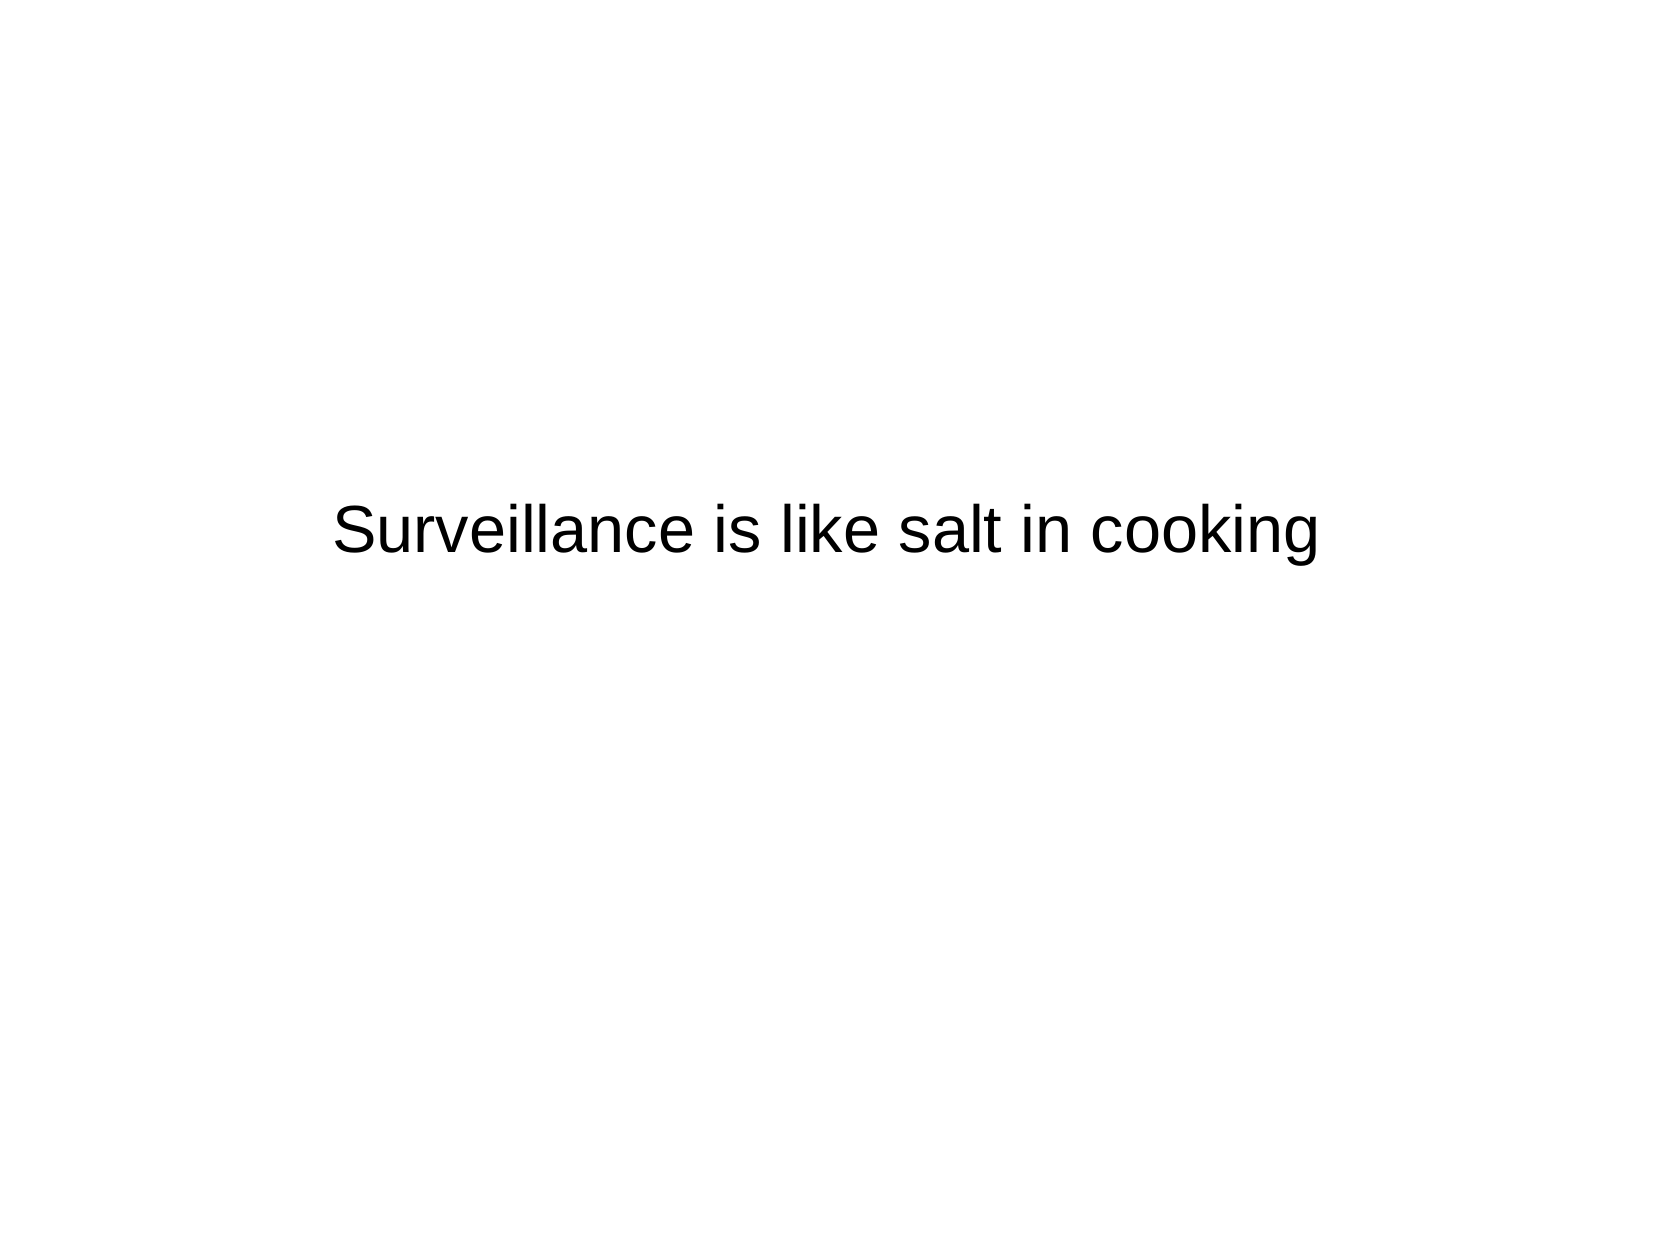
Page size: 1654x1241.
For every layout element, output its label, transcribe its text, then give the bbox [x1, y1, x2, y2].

subtitle Surveillance is like salt in cooking [82, 49, 1571, 1010]
